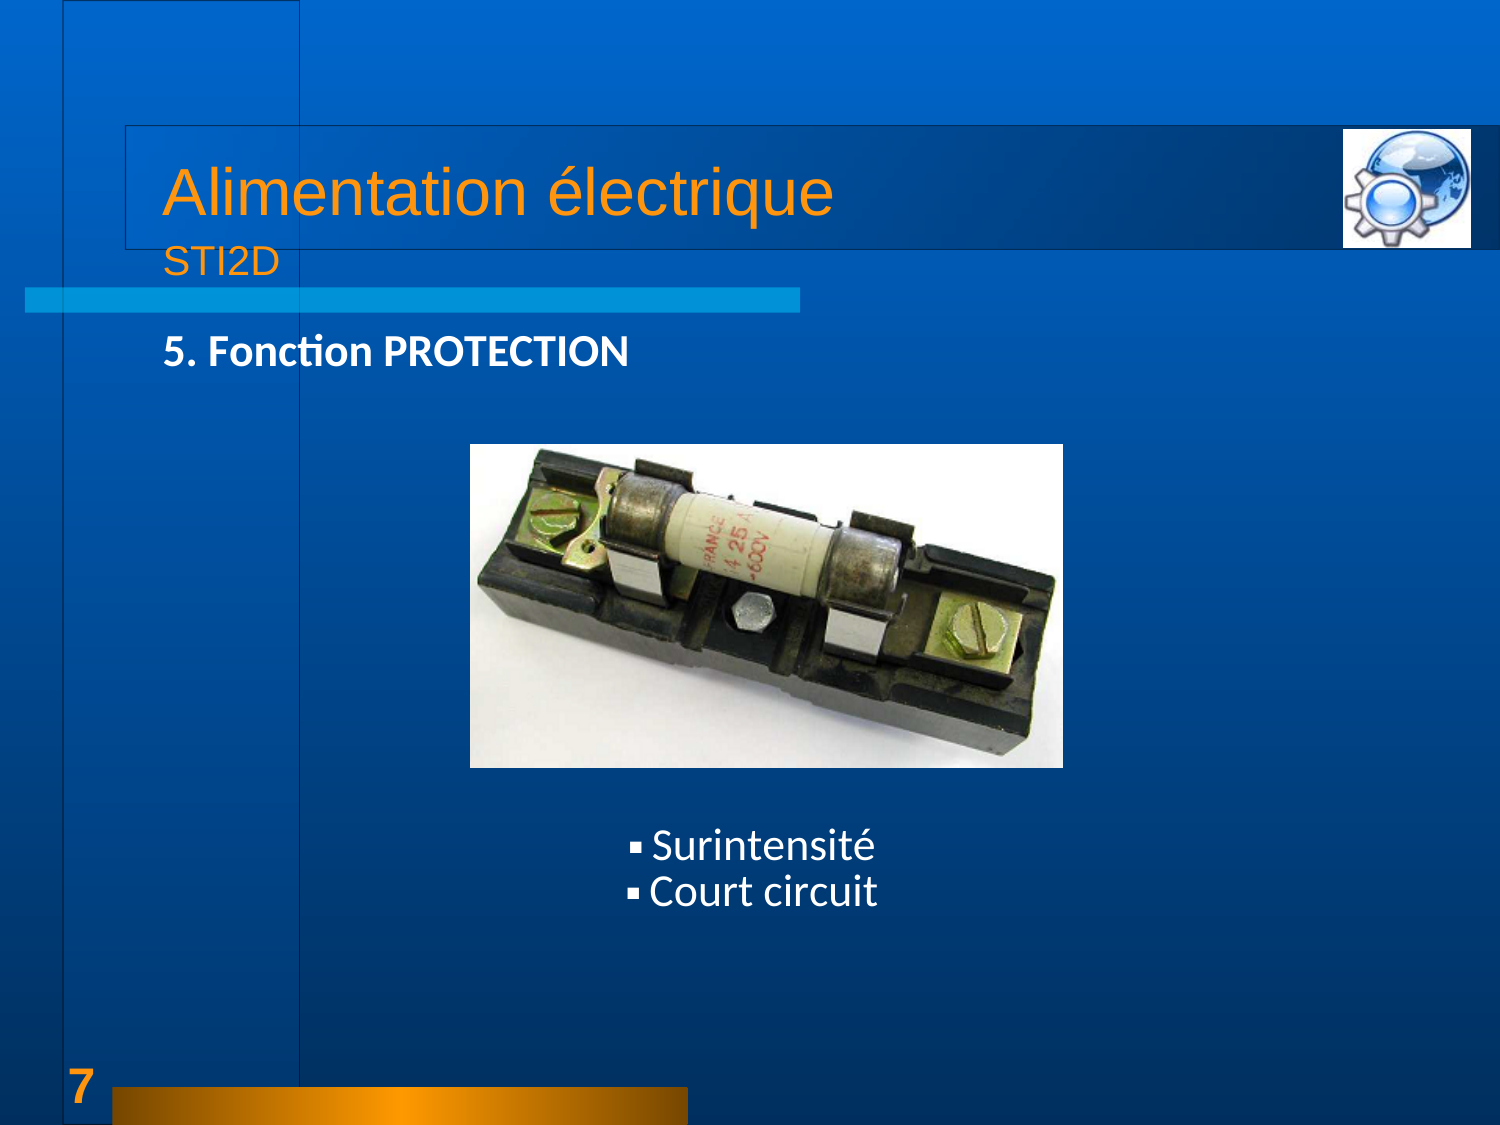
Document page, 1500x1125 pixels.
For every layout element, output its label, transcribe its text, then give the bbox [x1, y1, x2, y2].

picture [470, 444, 1063, 768]
picture [1343, 129, 1471, 248]
text_box 5. Fonction PROTECTION [147, 324, 1415, 1013]
text_box Surintensité Court circuit [324, 818, 1182, 945]
